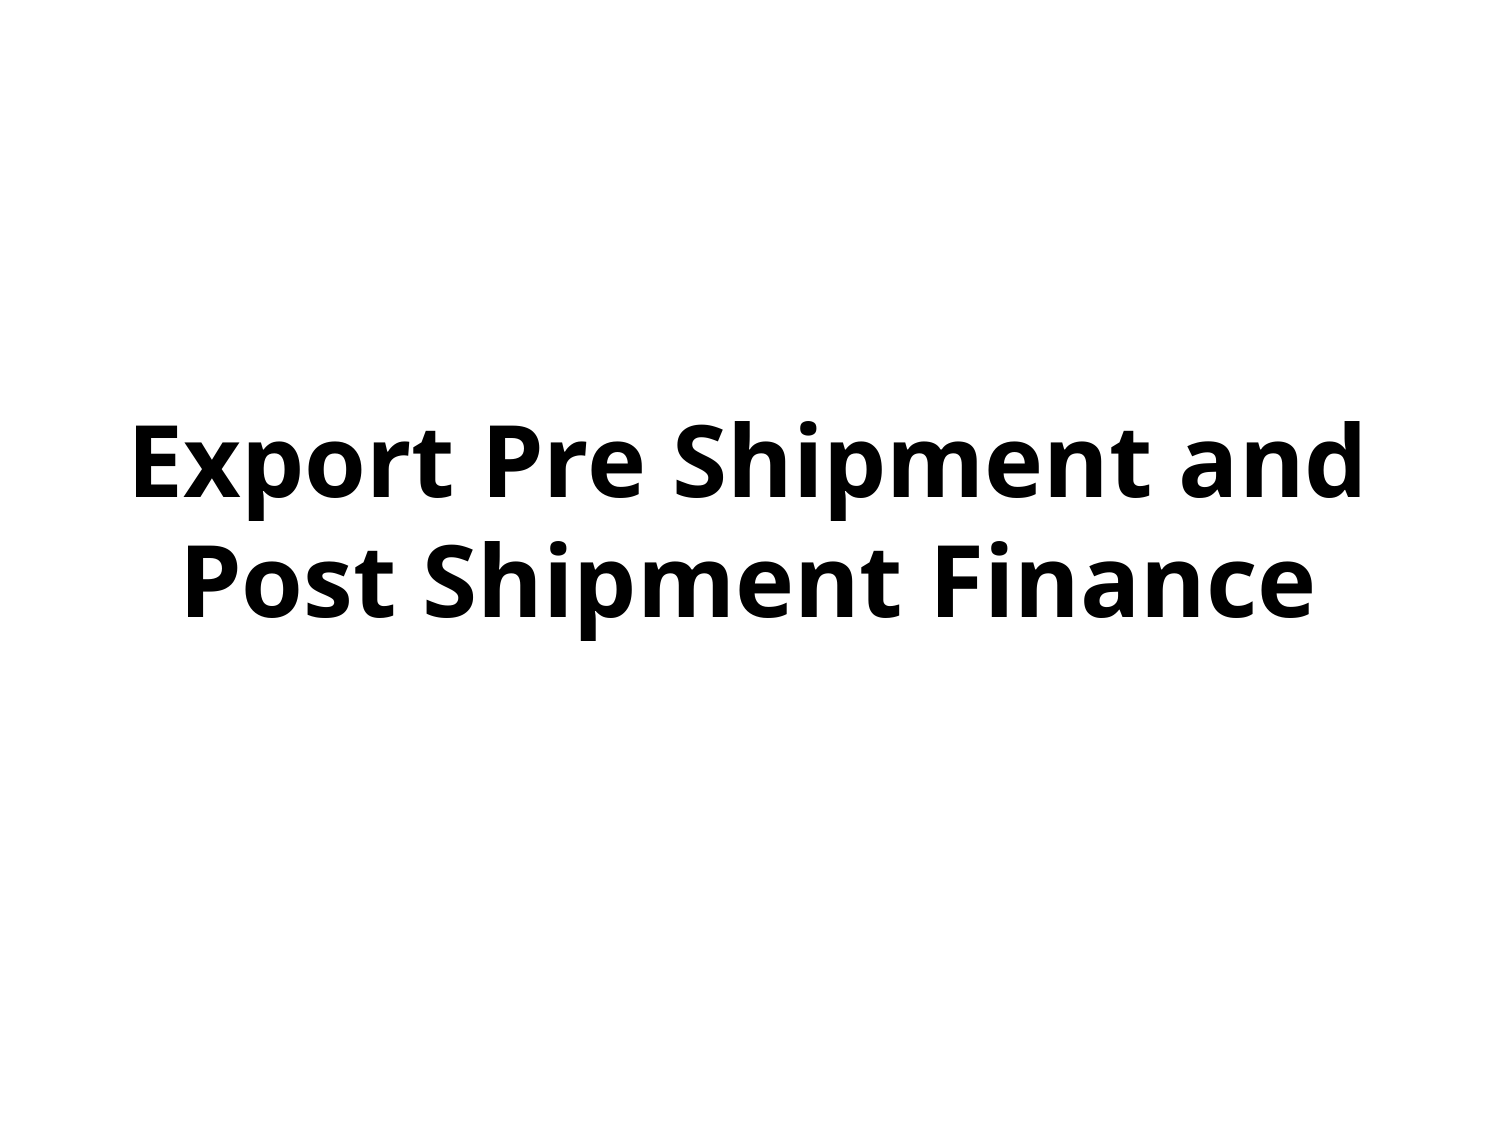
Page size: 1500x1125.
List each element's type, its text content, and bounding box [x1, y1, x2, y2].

text_box Export Pre Shipment and Post Shipment Finance [106, 390, 1392, 645]
